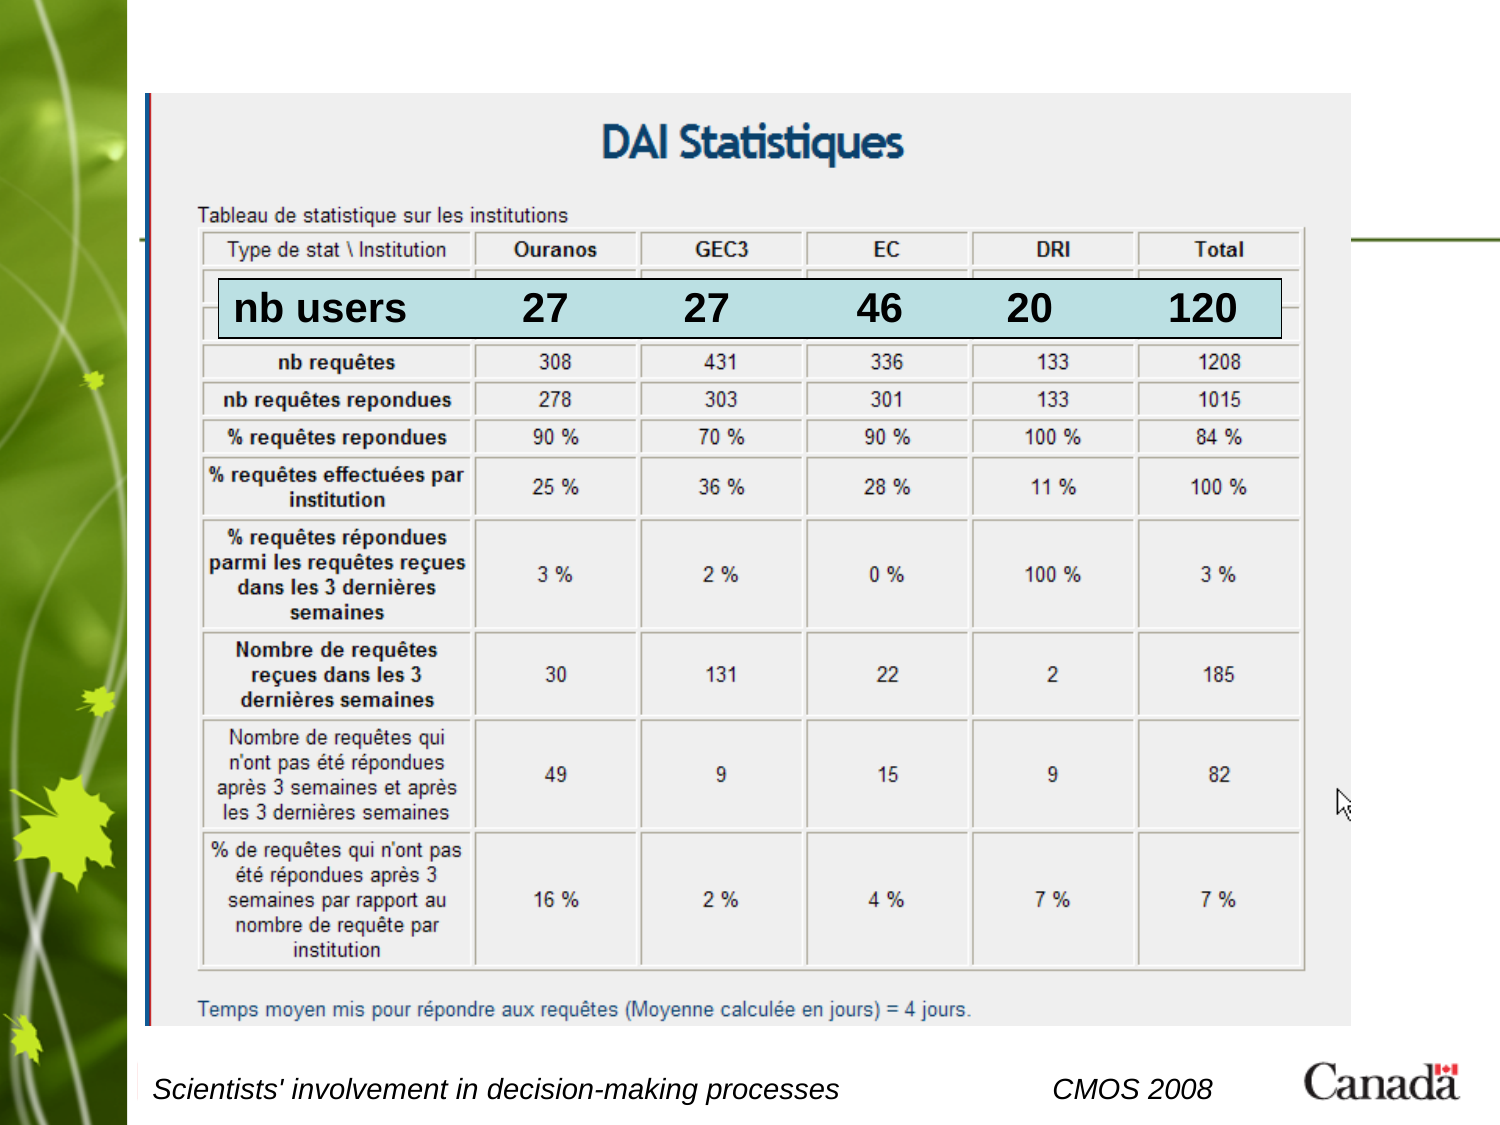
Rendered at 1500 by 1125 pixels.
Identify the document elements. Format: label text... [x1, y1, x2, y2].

text_box nb users 27 27 46 20 120 [218, 278, 1282, 338]
picture [0, 0, 1500, 1125]
